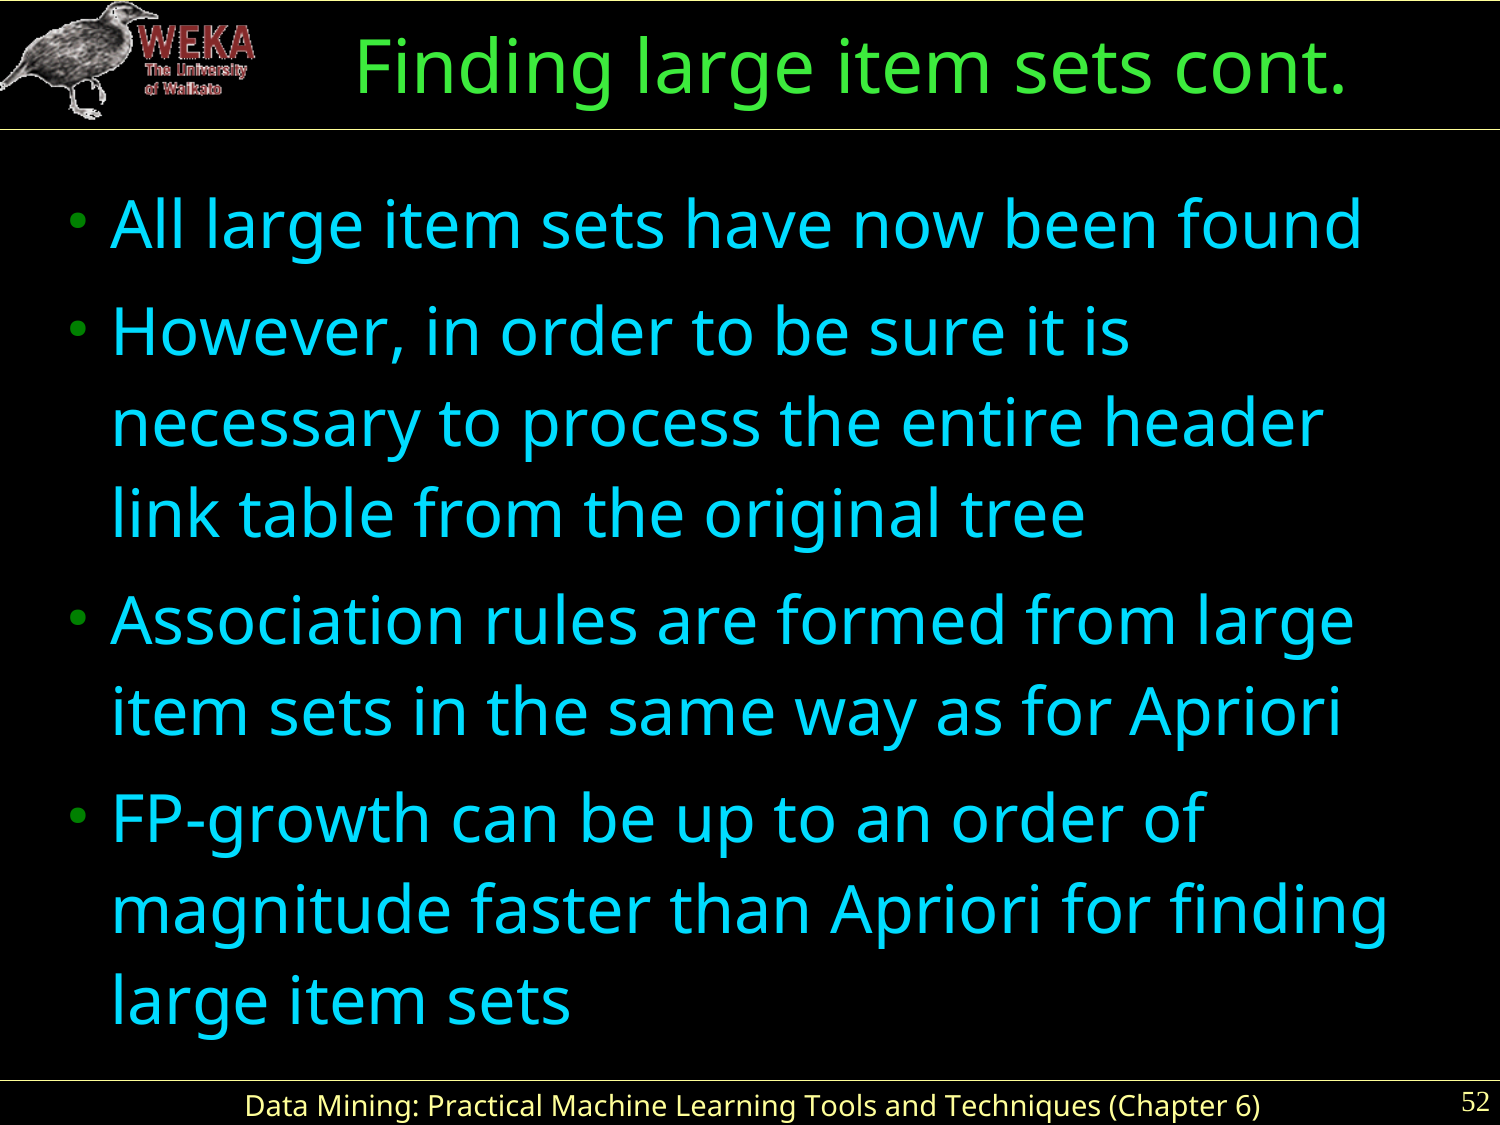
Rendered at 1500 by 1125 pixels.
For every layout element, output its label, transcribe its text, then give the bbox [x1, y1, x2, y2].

list All large item sets have now been found However, in order to be sure it is necessary to process the entire header link table from the original tree Association rules are formed from large item sets in the same way as for Apriori FP-growth can be up to an order of magnitude faster than Apriori for finding large item sets [67, 177, 1418, 1093]
picture [0, 1, 266, 129]
title Finding large item sets cont. [353, 0, 1429, 159]
